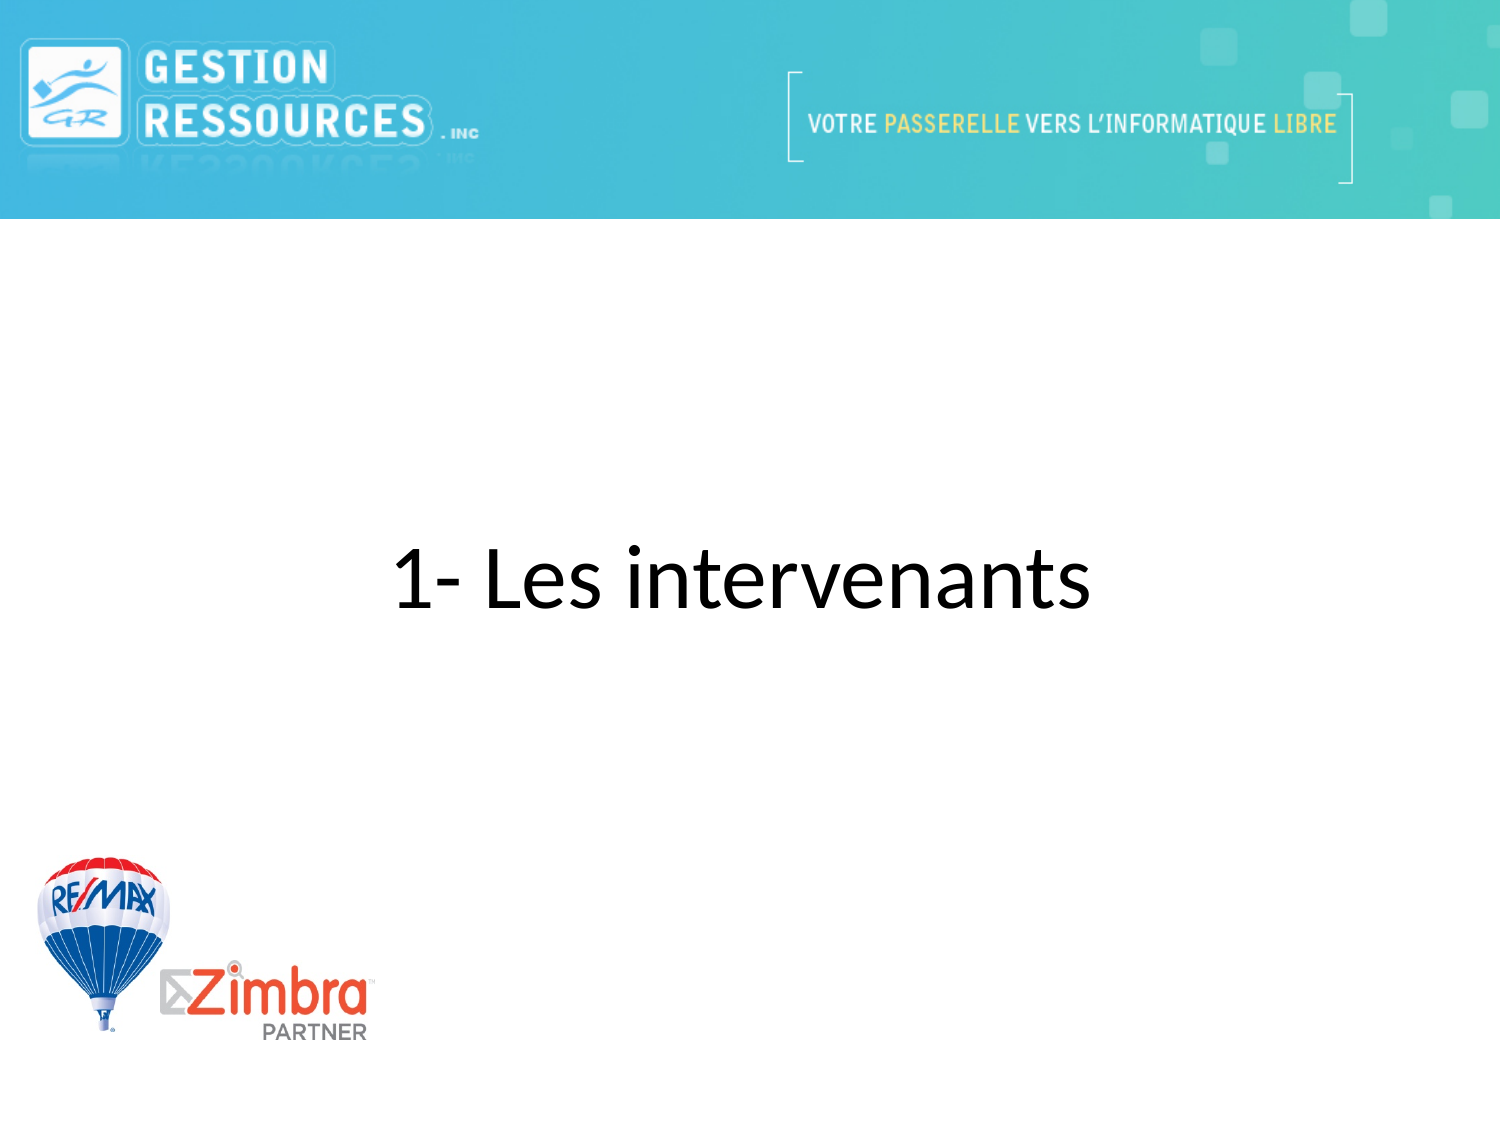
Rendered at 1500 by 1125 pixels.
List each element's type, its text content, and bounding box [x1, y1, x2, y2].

title 1- Les intervenants [23, 503, 1459, 667]
picture [35, 855, 375, 1040]
picture [0, 0, 1500, 219]
